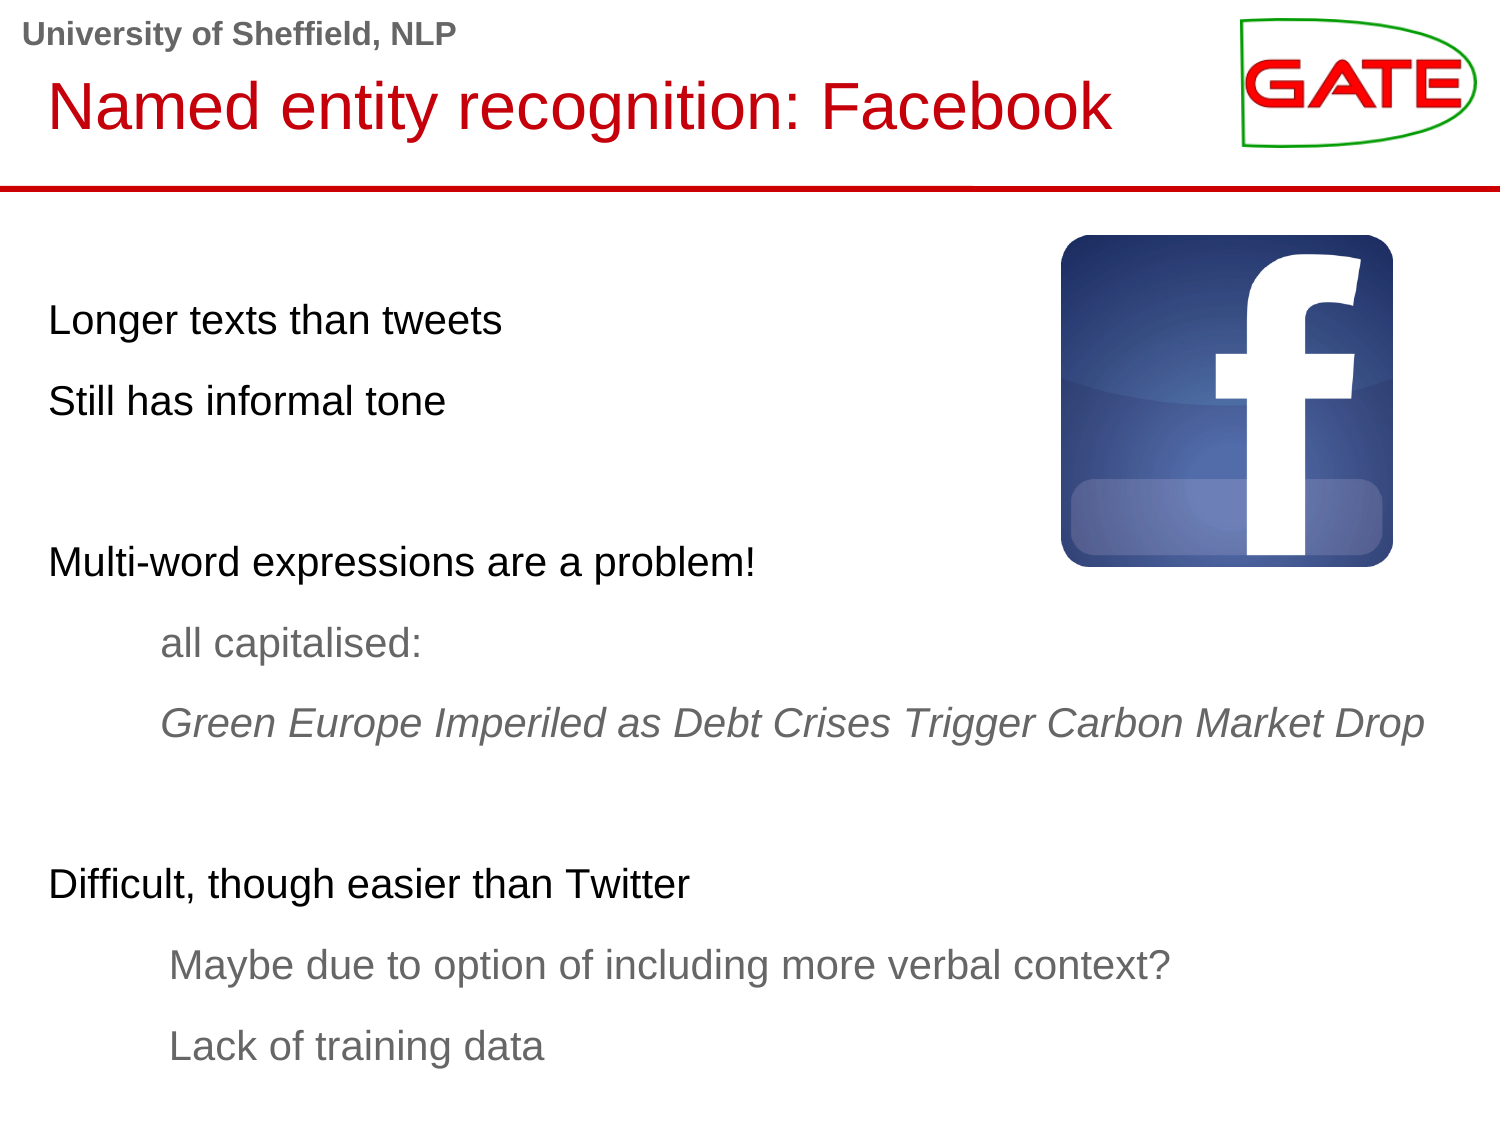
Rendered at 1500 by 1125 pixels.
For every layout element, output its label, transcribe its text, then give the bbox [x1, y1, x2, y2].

text_box Longer texts than tweets Still has informal tone Multi-word expressions are a problem! all capitalised: Green Europe Imperiled as Debt Crises Trigger Carbon Market Drop Difficult, though easier than Twitter Maybe due to option of including more verbal context? Lack of training data [47, 212, 1500, 1064]
picture [1240, 18, 1477, 148]
text_box Named entity recognition: Facebook [47, 47, 1267, 168]
picture [1061, 235, 1393, 567]
